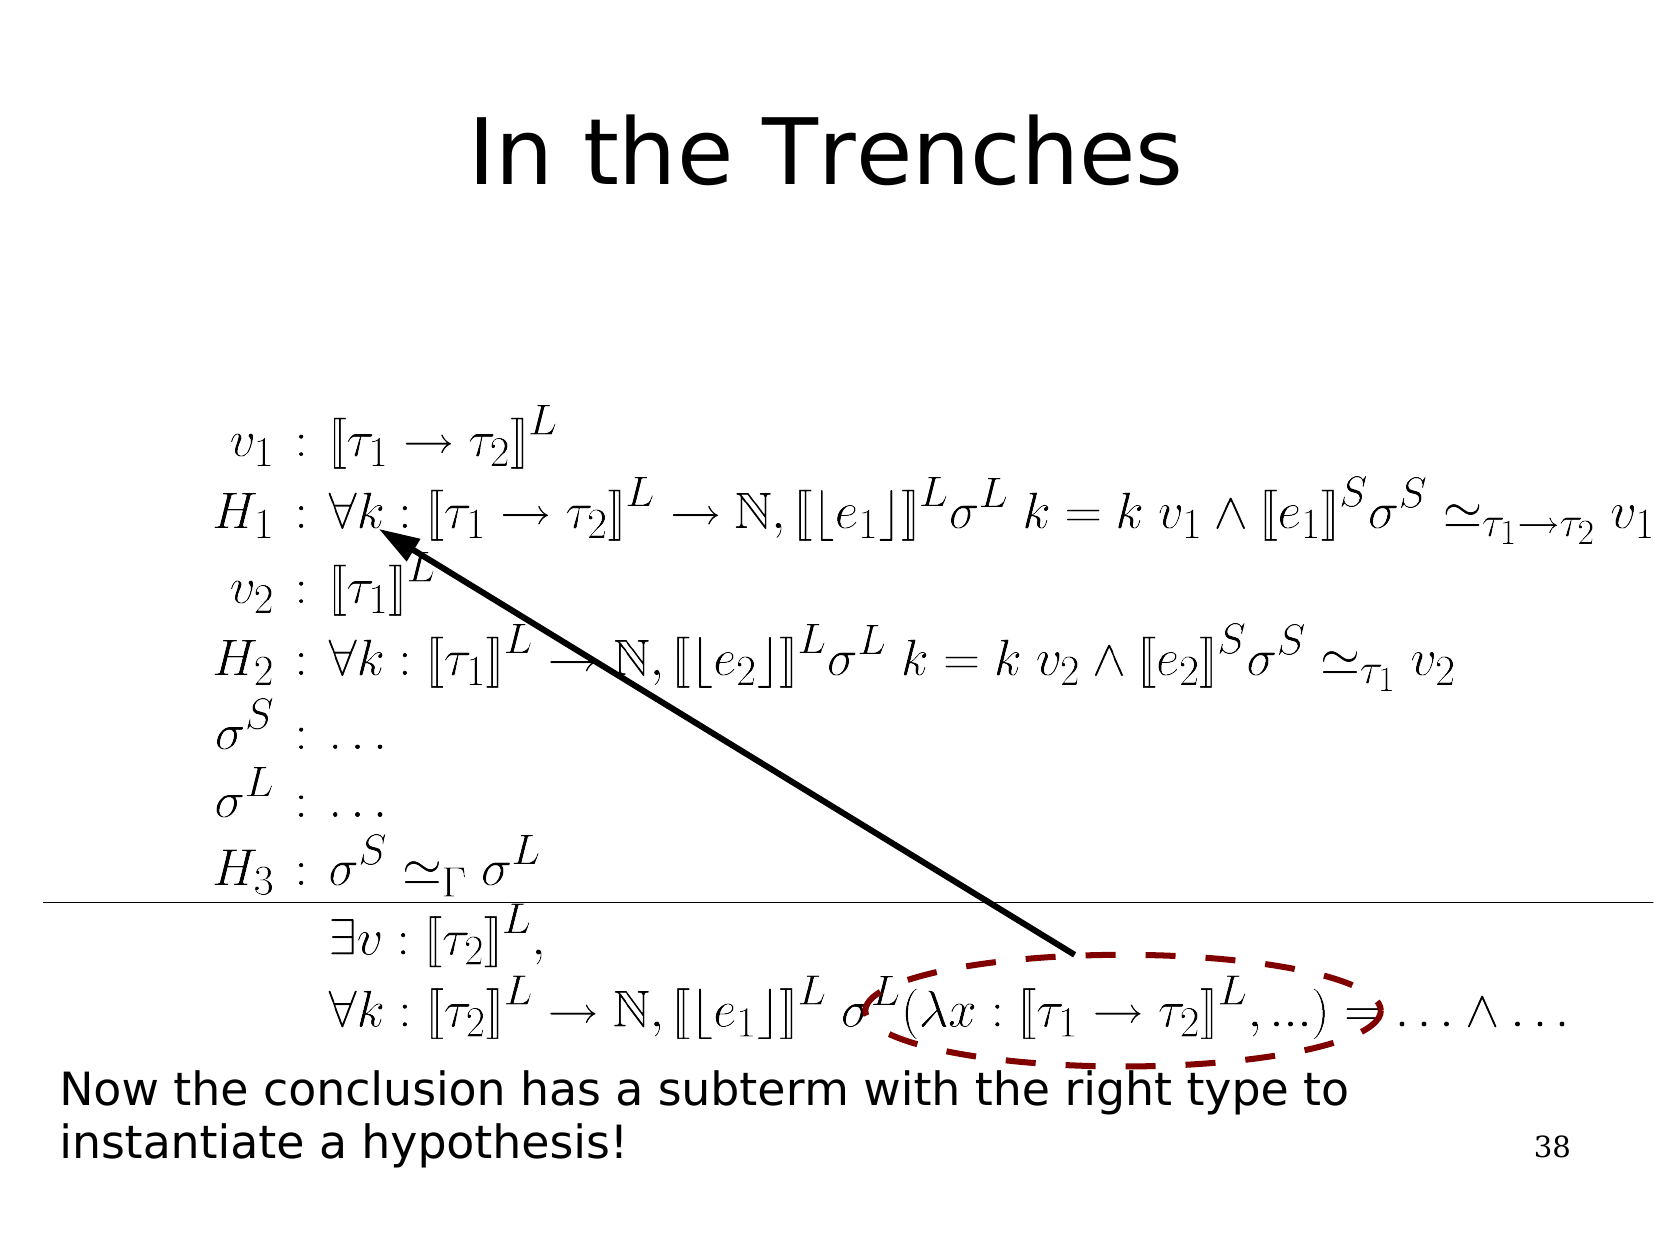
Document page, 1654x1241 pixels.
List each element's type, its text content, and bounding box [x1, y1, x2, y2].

title In the Trenches [82, 56, 1571, 250]
text_box Now the conclusion has a subterm with the right type to instantiate a hypothesis! [44, 1055, 1604, 1178]
picture [43, 405, 1654, 1040]
